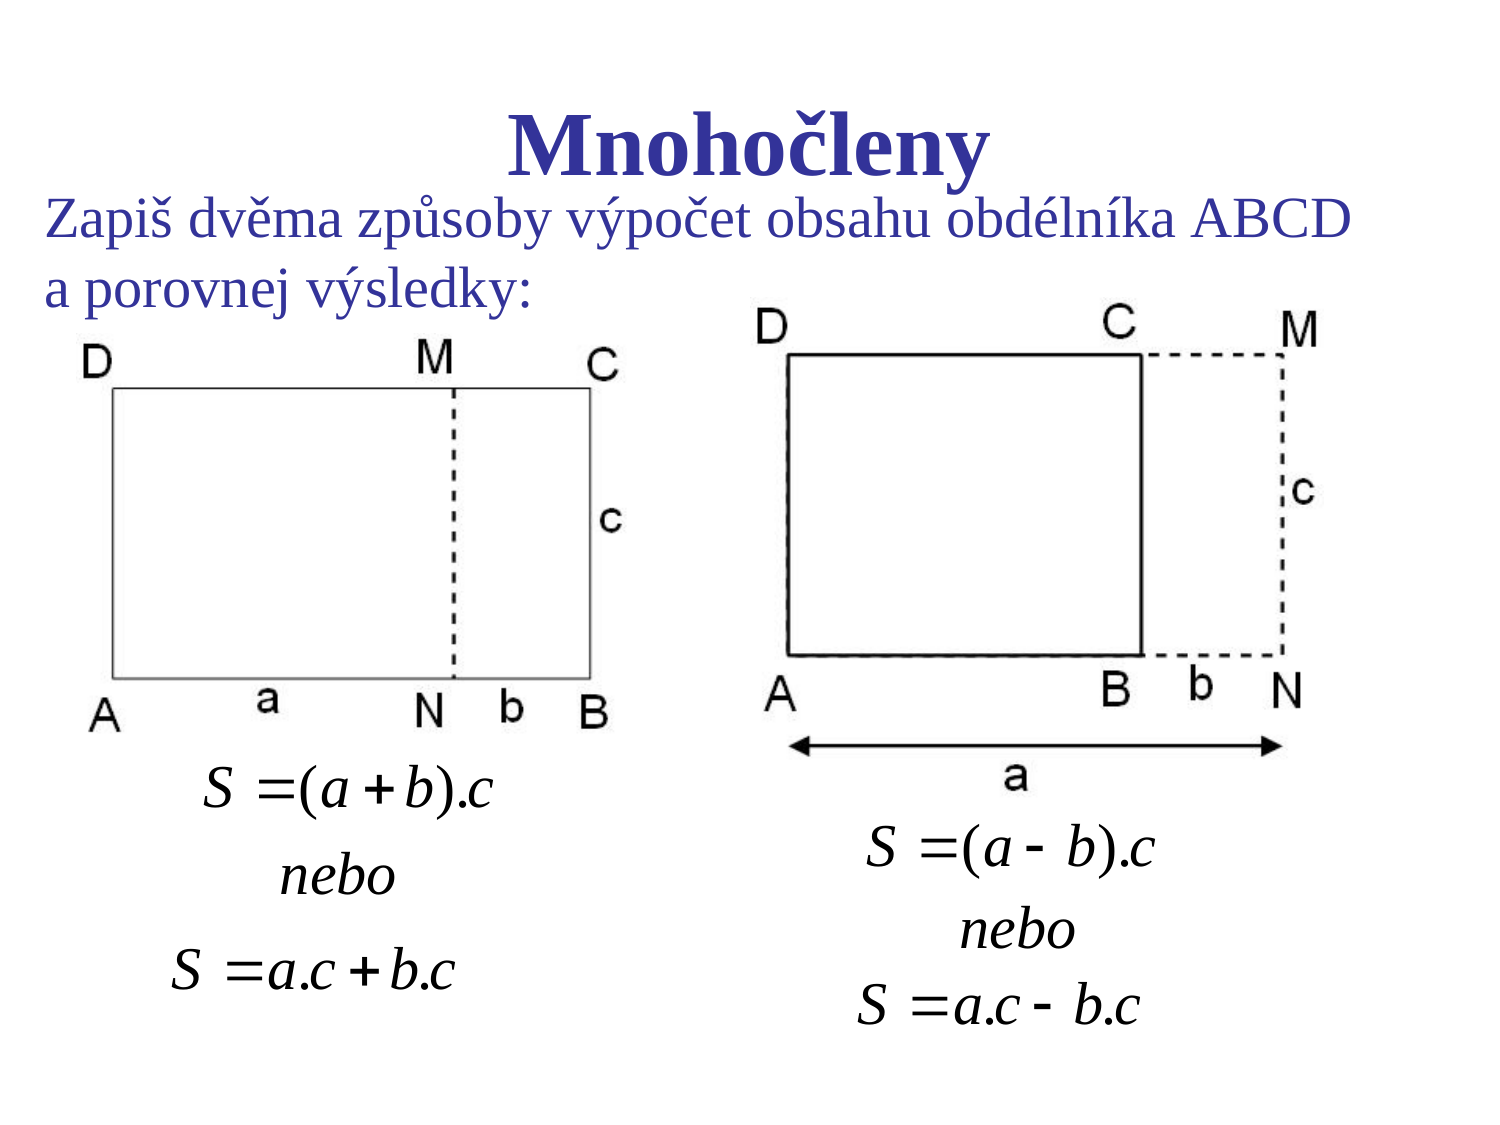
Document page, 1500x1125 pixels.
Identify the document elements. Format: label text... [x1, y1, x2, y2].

chart [847, 969, 1154, 1040]
chart [856, 810, 1168, 892]
chart [950, 893, 1087, 965]
title Mnohočleny [75, 45, 1426, 196]
chart [193, 751, 505, 833]
chart [161, 933, 469, 1005]
picture [76, 333, 630, 740]
picture [750, 297, 1324, 799]
chart [270, 839, 407, 910]
text_box Zapiš dvěma způsoby výpočet obsahu obdélníka ABCD a porovnej výsledky: [29, 196, 1500, 302]
